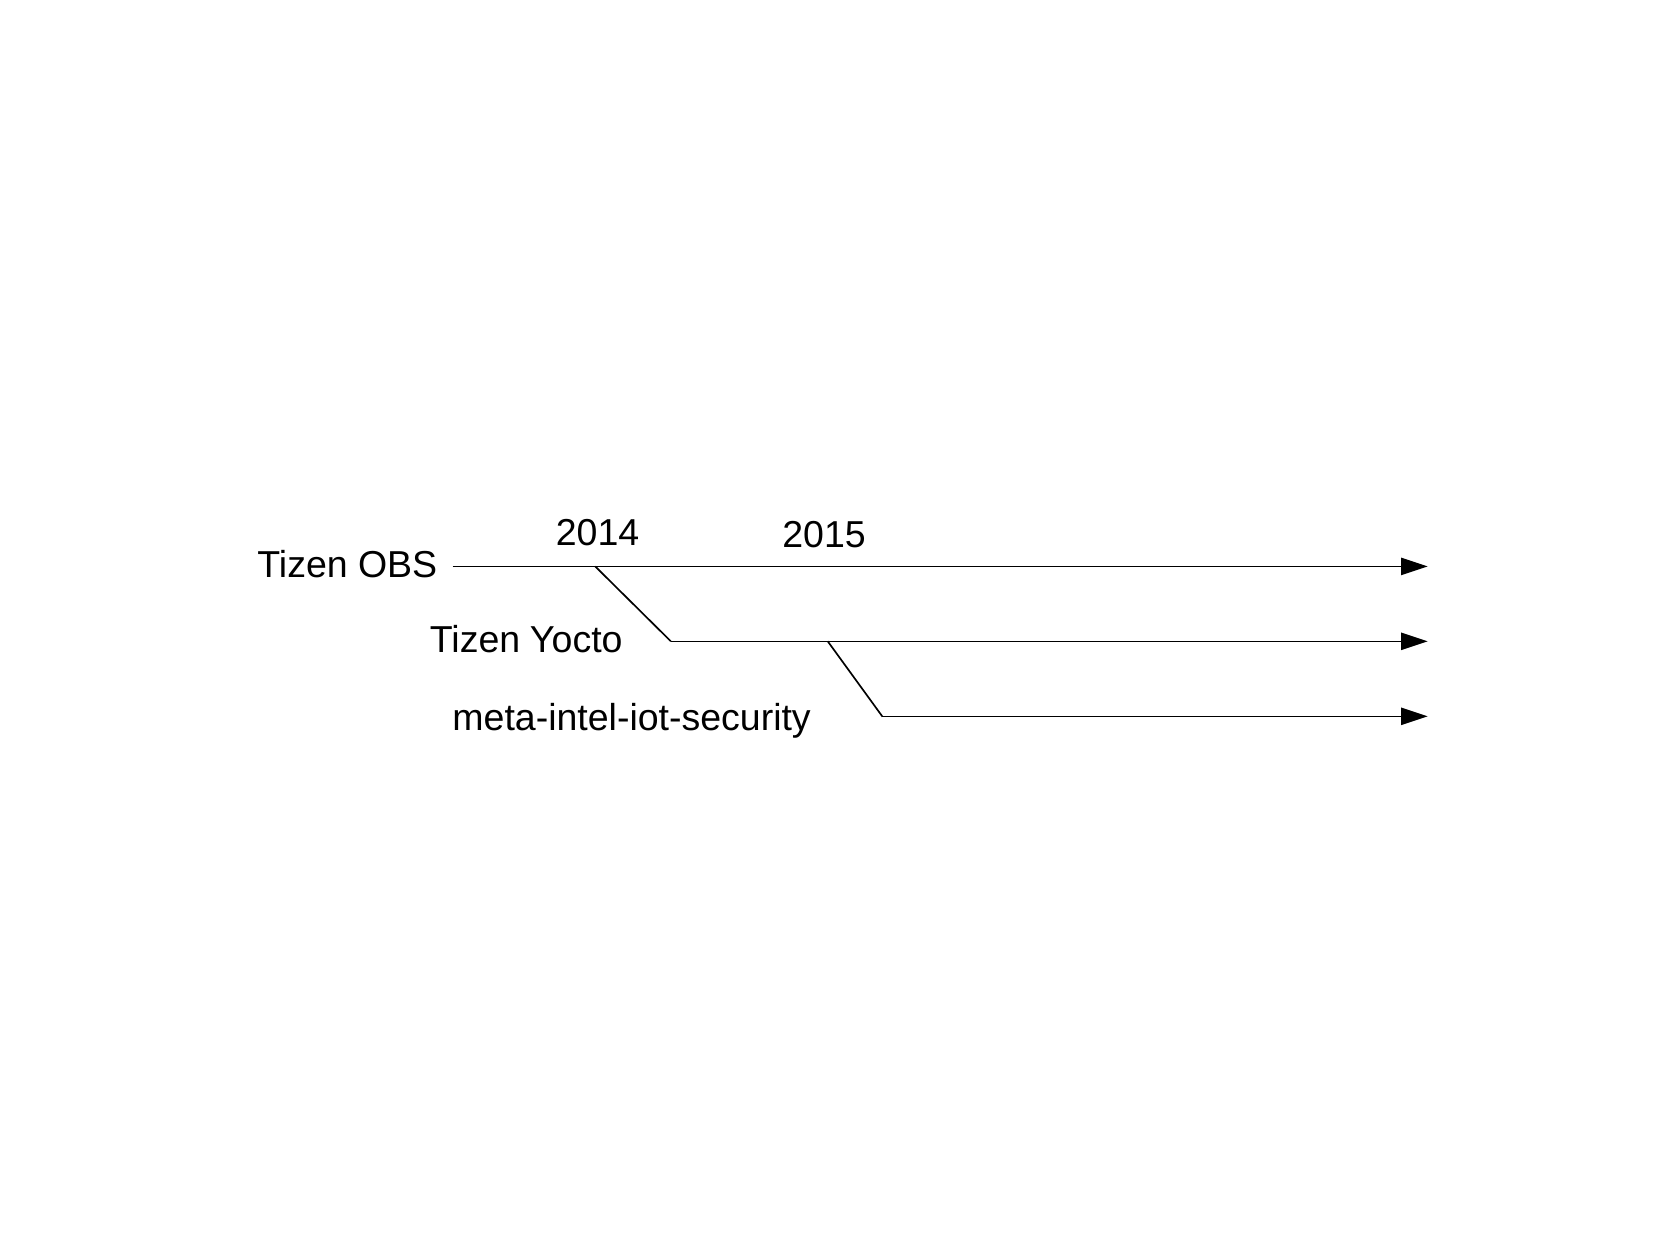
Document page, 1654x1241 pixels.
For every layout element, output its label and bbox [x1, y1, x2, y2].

picture [241, 502, 1429, 748]
